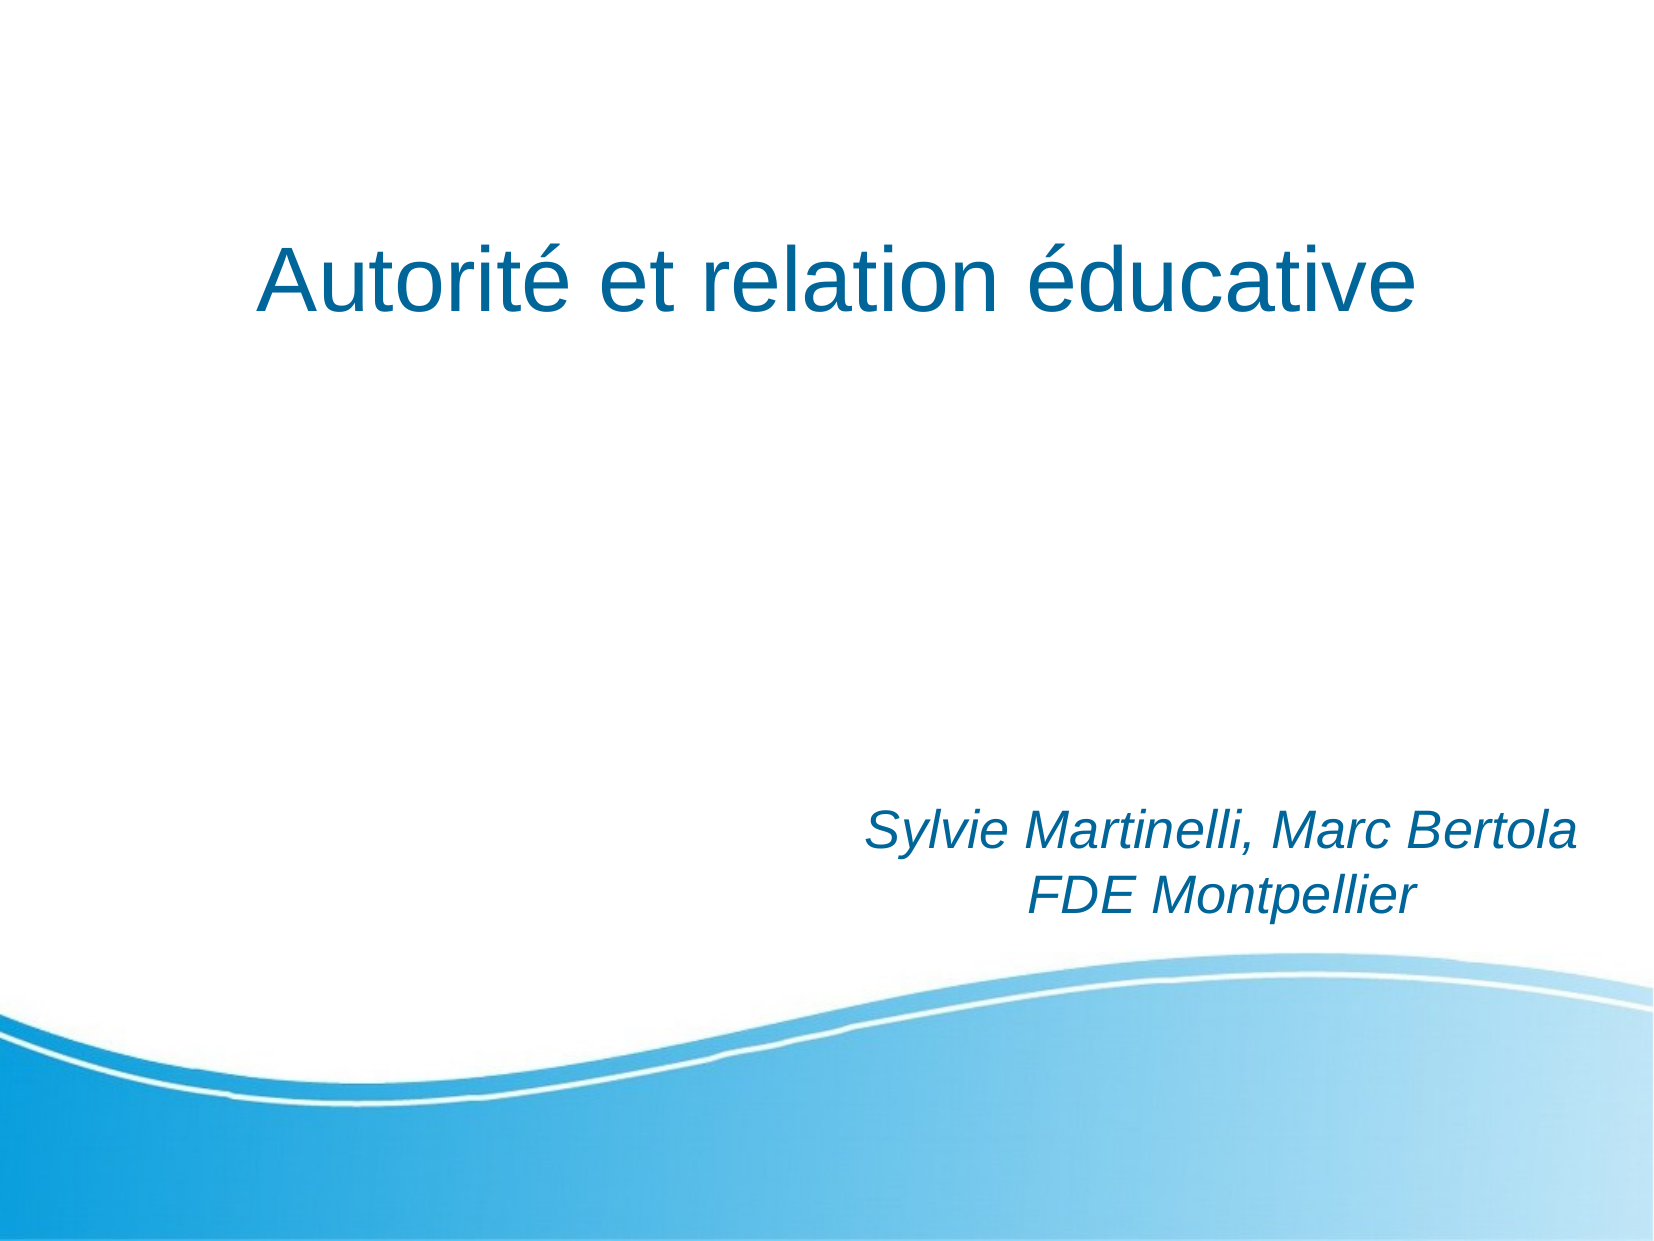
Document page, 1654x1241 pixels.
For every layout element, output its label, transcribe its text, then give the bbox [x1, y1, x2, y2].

title Autorité et relation éducative [94, 170, 1583, 378]
picture [0, 952, 1654, 1241]
title Sylvie Martinelli, Marc Bertola FDE Montpellier [826, 791, 1619, 928]
